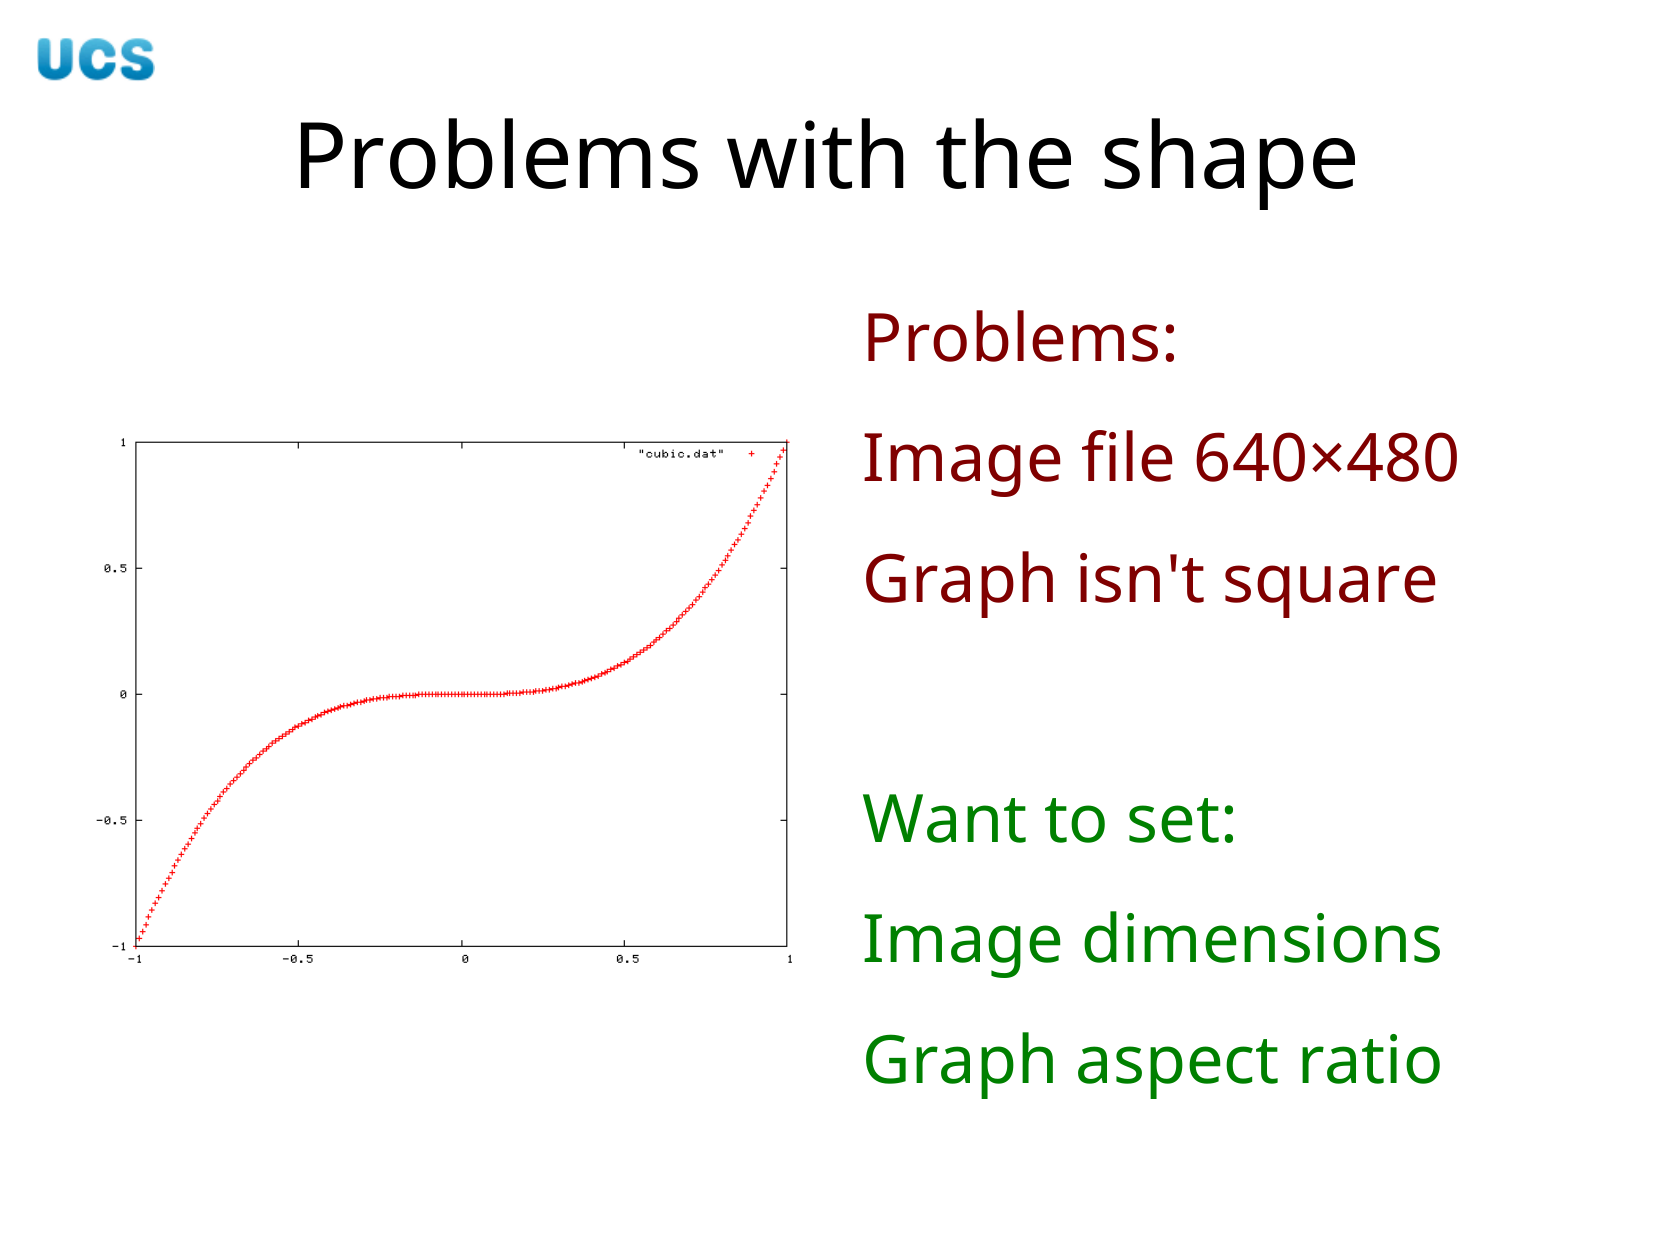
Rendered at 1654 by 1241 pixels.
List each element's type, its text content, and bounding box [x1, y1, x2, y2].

title Problems with the shape [82, 49, 1571, 257]
picture [82, 427, 809, 972]
picture [37, 37, 155, 82]
list Problems: Image file 640×480 Graph isn't square Want to set: Image dimensions Graph aspect ratio [845, 290, 1572, 1109]
